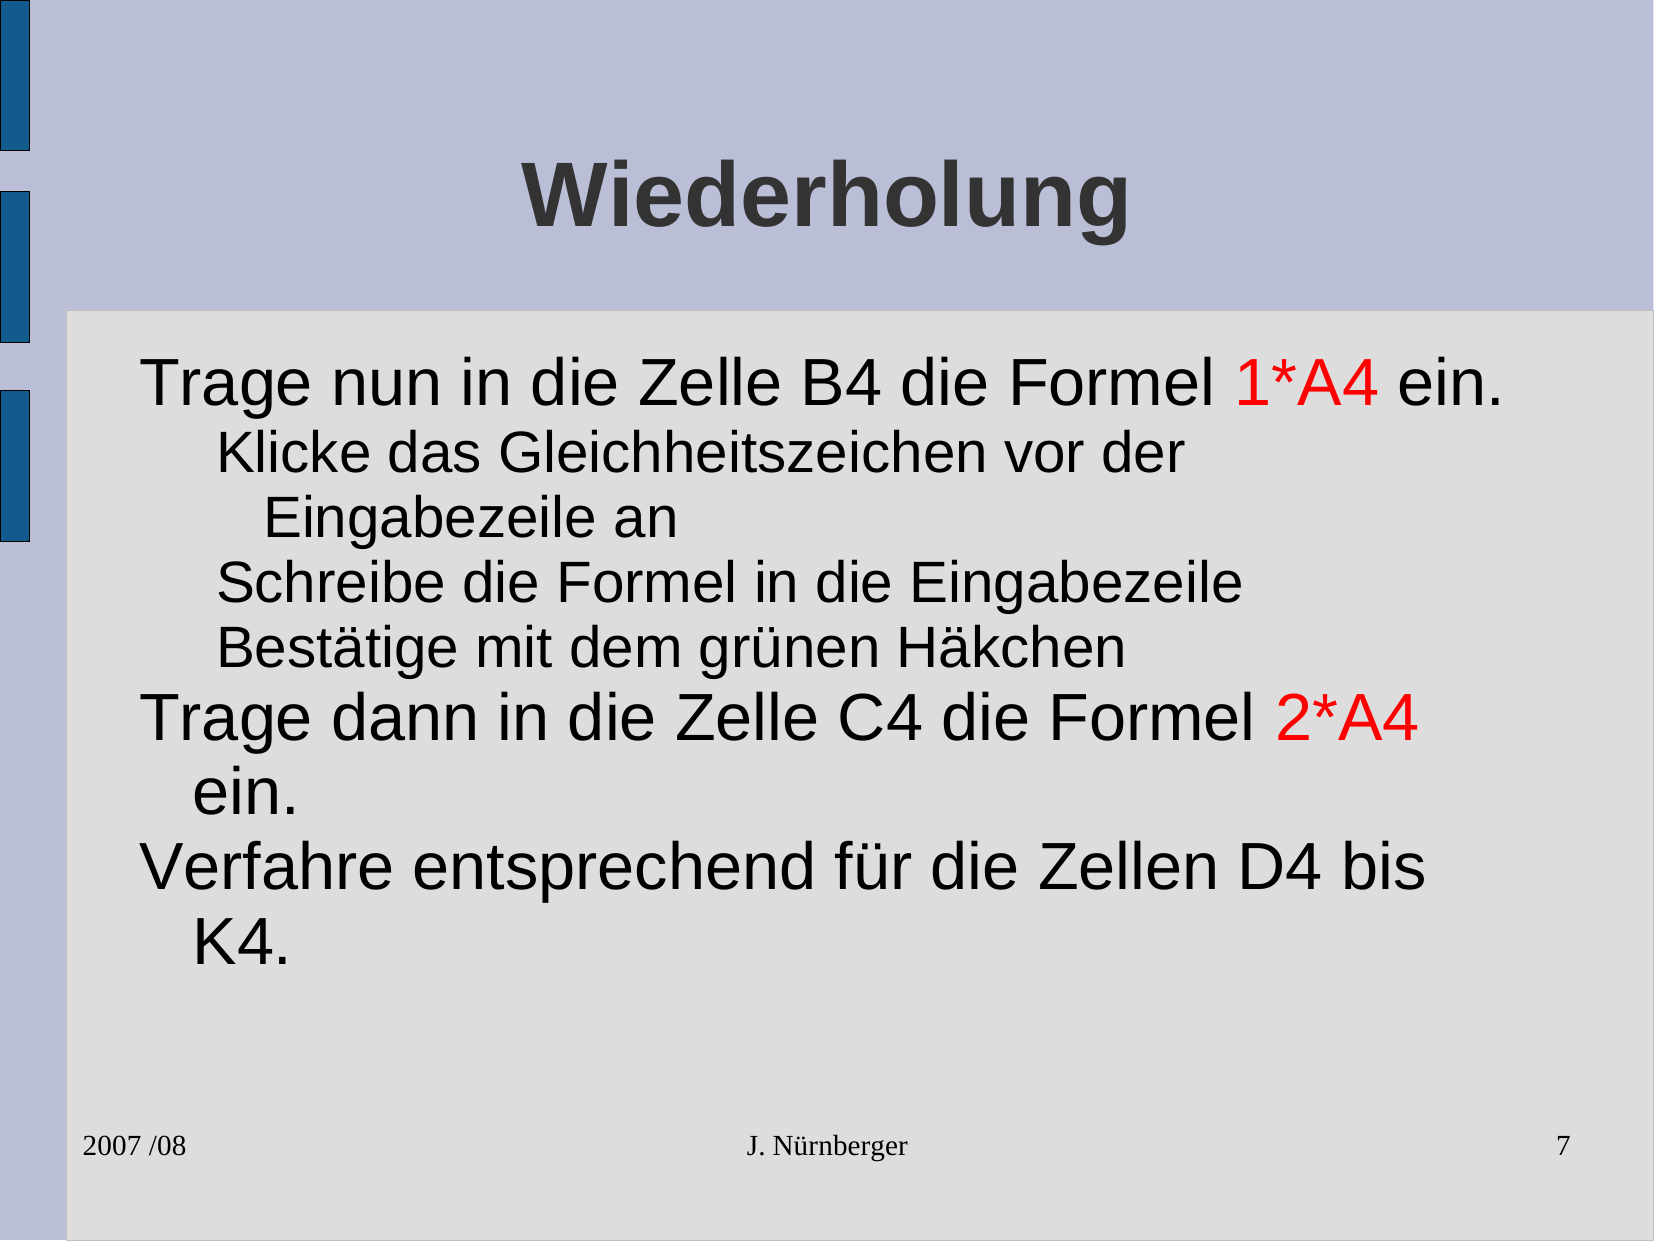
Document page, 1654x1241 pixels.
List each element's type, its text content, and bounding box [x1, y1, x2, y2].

title Wiederholung [121, 91, 1534, 299]
list Trage nun in die Zelle B4 die Formel 1*A4 ein. Klicke das Gleichheitszeichen vor der Eingabezeile an Schreibe die Formel in die Eingabezeile Bestätige mit dem grünen Häkchen Trage dann in die Zelle C4 die Formel 2*A4 ein. Verfahre entsprechend für die Zellen D4 bis K4. [121, 344, 1534, 1112]
